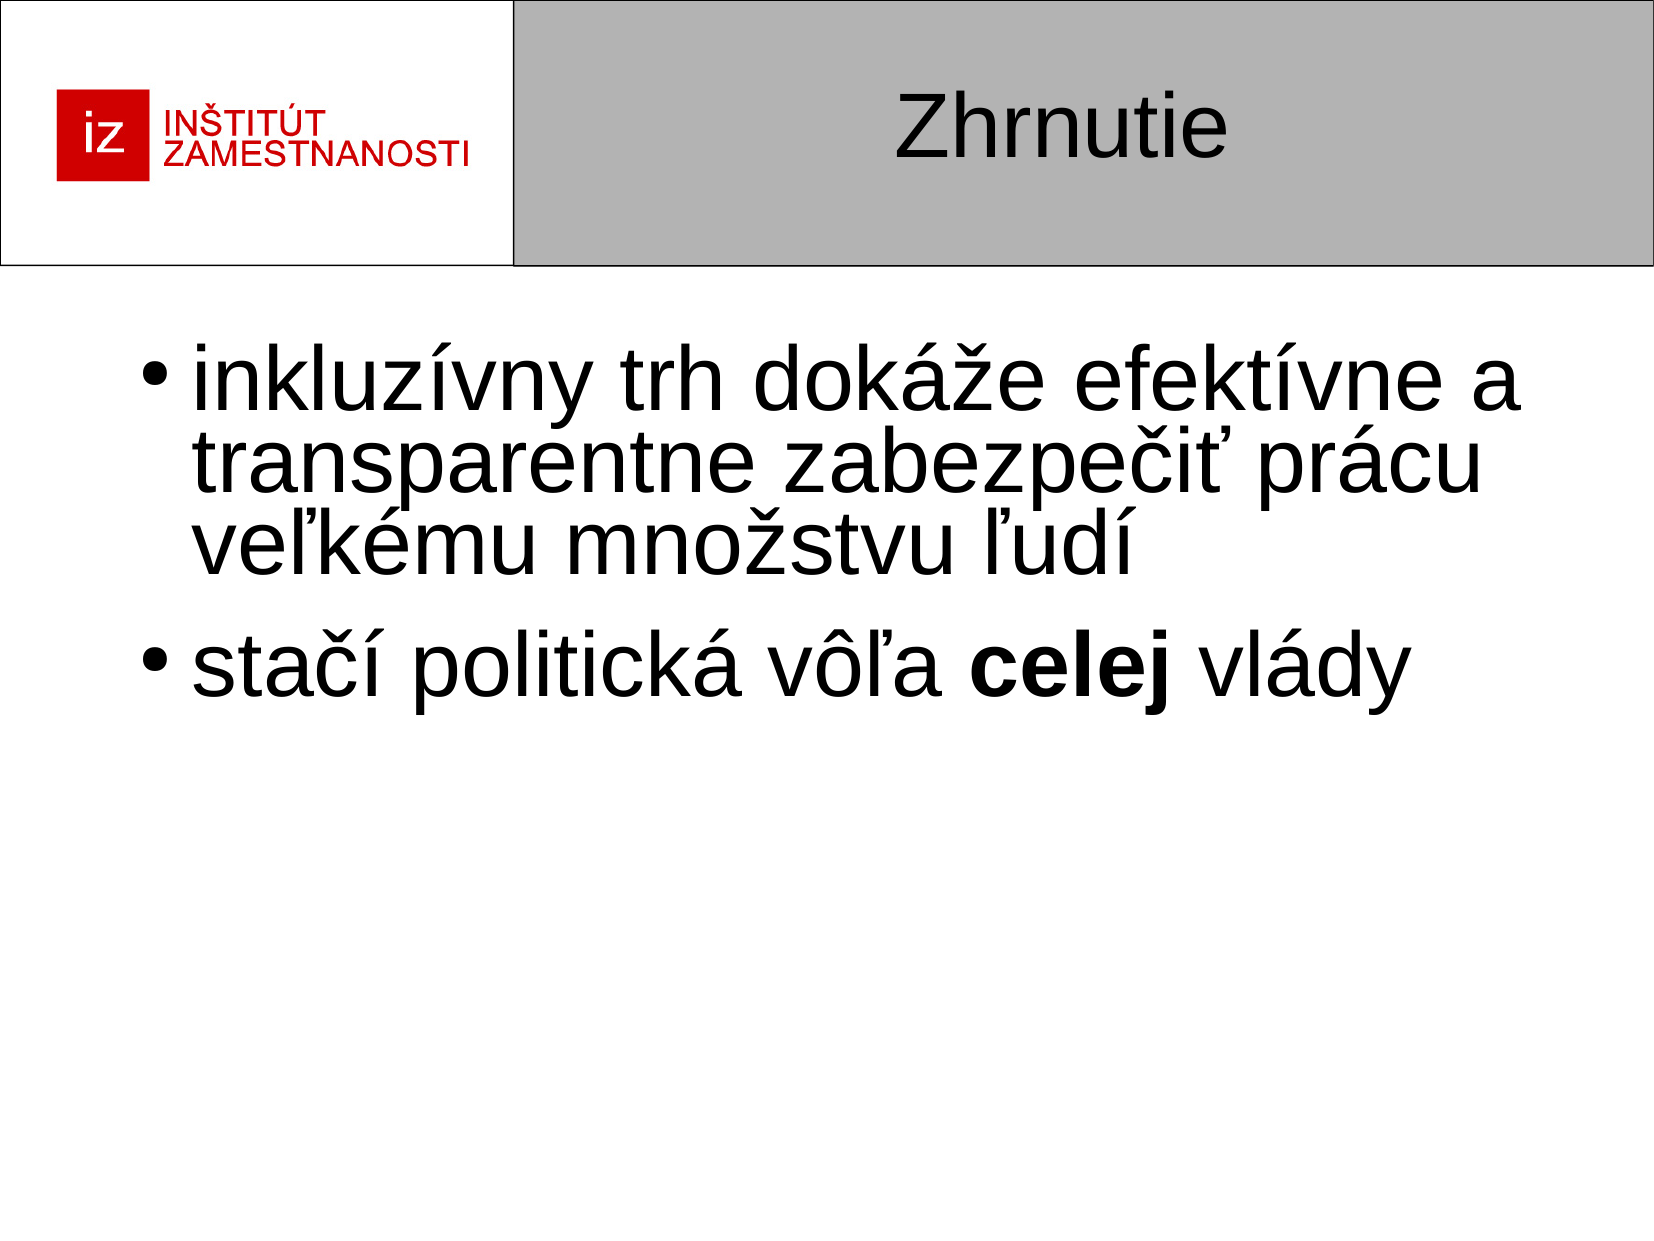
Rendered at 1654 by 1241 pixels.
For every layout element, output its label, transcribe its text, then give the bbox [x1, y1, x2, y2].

list inkluzívny trh dokáže efektívne a transparentne zabezpečiť prácu veľkému množstvu ľudí stačí politická vôľa celej vlády [121, 344, 1533, 1126]
picture [5, 8, 512, 257]
title Zhrnutie [561, 29, 1565, 237]
